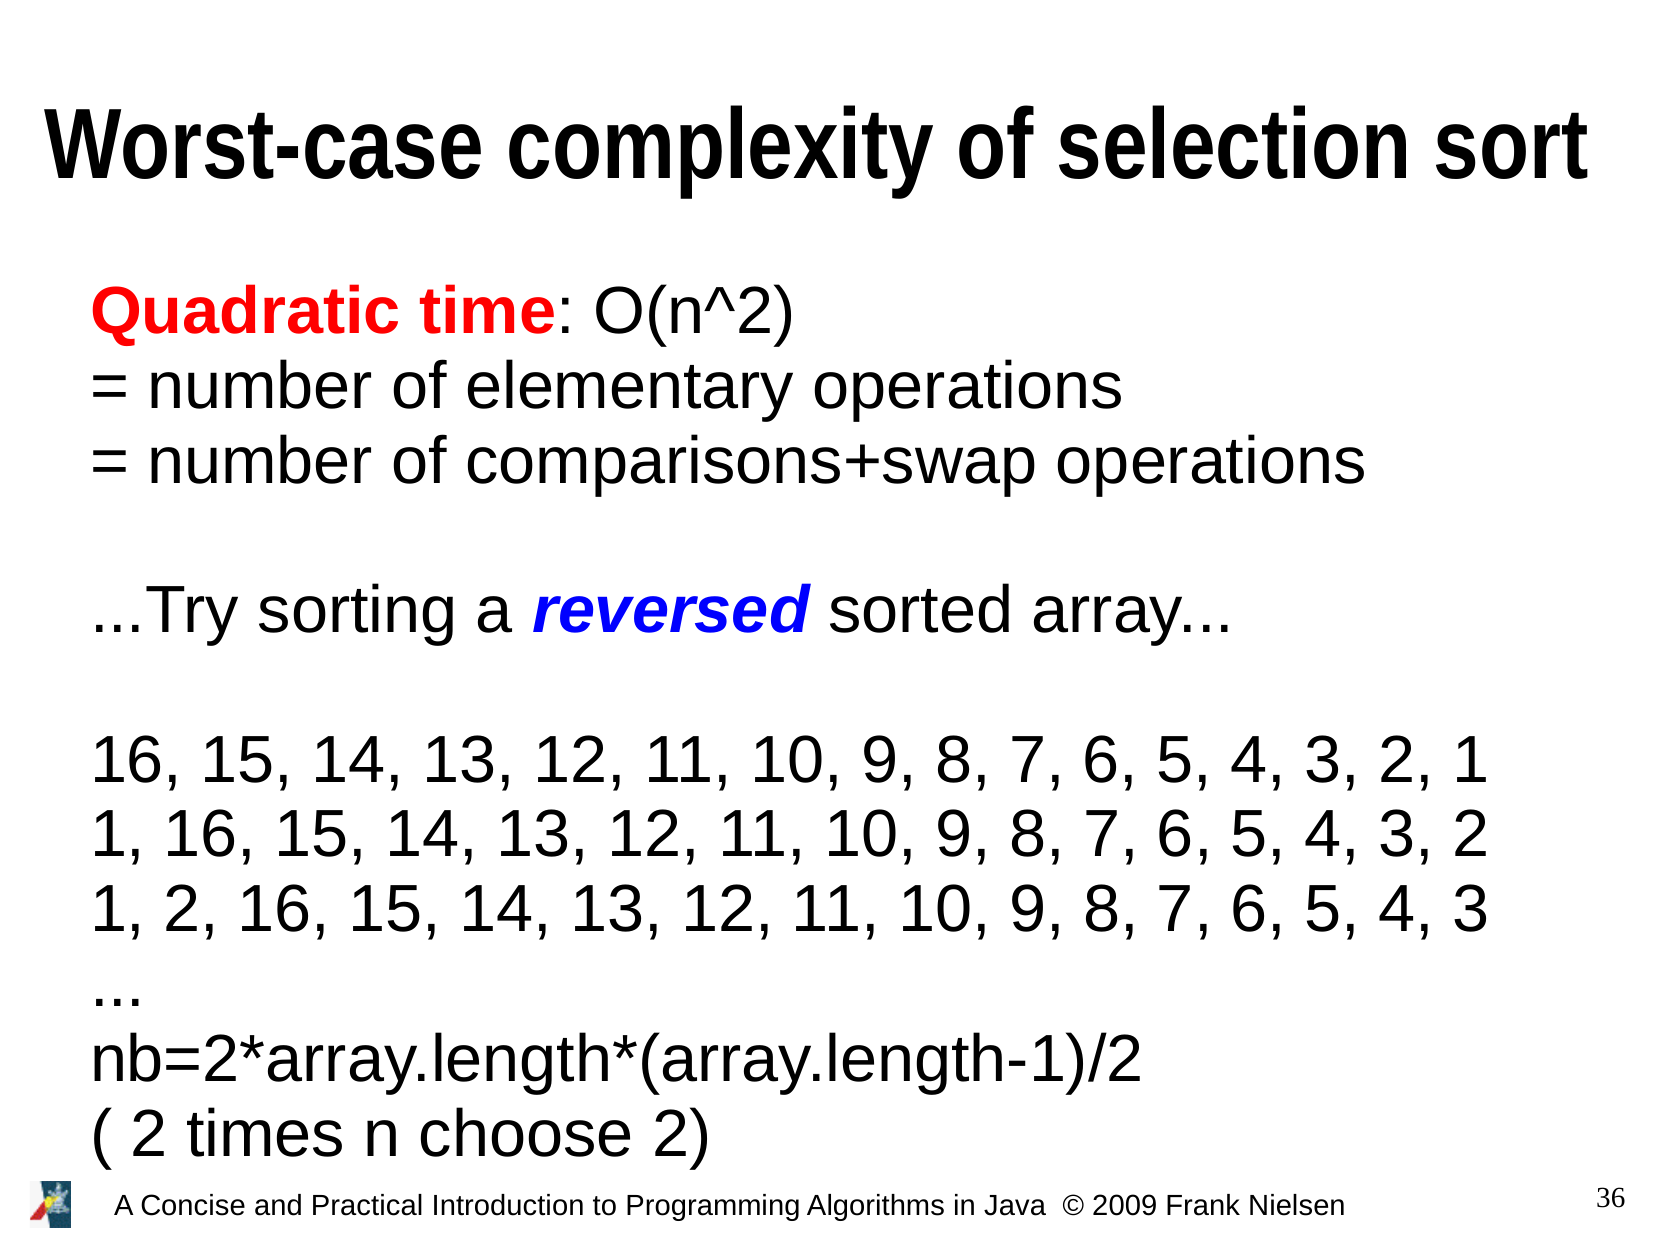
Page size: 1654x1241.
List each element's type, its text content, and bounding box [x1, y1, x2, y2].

picture [29, 1181, 71, 1228]
text_box Worst-case complexity of selection sort [29, 77, 1605, 207]
text_box Quadratic time: O(n^2) = number of elementary operations = number of comparisons+swap operations ...Try sorting a reversed sorted array... 16, 15, 14, 13, 12, 11, 10, 9, 8, 7, 6, 5, 4, 3, 2, 1 1, 16, 15, 14, 13, 12, 11, 10, 9, 8, 7, 6, 5, 4, 3, 2 1, 2, 16, 15, 14, 13, 12, 11, 10, 9, 8, 7, 6, 5, 4, 3 ... nb=2*array.length*(array.length-1)/2 ( 2 times n choose 2) [75, 265, 1506, 1178]
